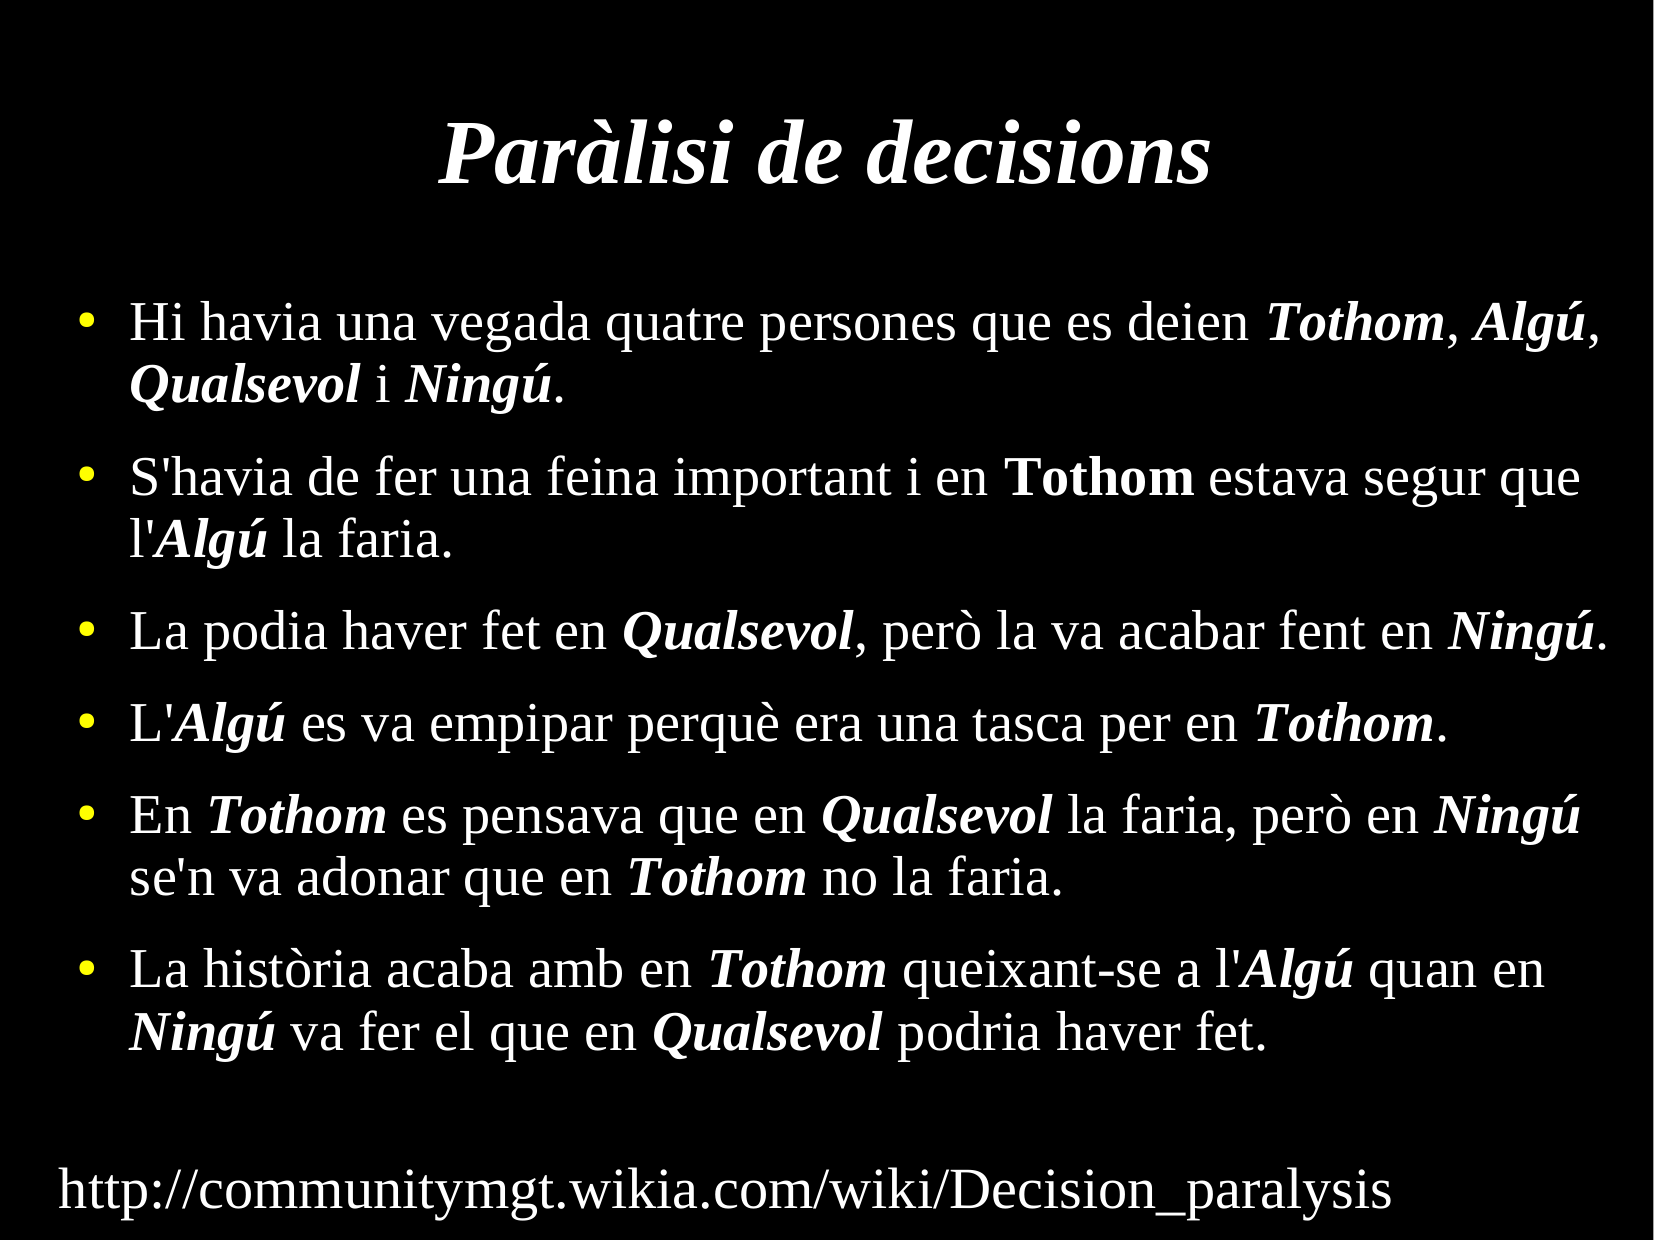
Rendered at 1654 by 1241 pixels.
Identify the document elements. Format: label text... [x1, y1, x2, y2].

list Hi havia una vegada quatre persones que es deien Tothom, Algú, Qualsevol i Ningú. S'havia de fer una feina important i en Tothom estava segur que l'Algú la faria. La podia haver fet en Qualsevol, però la va acabar fent en Ningú. L'Algú es va empipar perquè era una tasca per en Tothom. En Tothom es pensava que en Qualsevol la faria, però en Ningú se'n va adonar que en Tothom no la faria. La història acaba amb en Tothom queixant-se a l'Algú quan en Ningú va fer el que en Qualsevol podria haver fet. http://communitymgt.wikia.com/wiki/Decision_paralysis [59, 290, 1625, 1221]
title Paràlisi de decisions [82, 56, 1571, 250]
